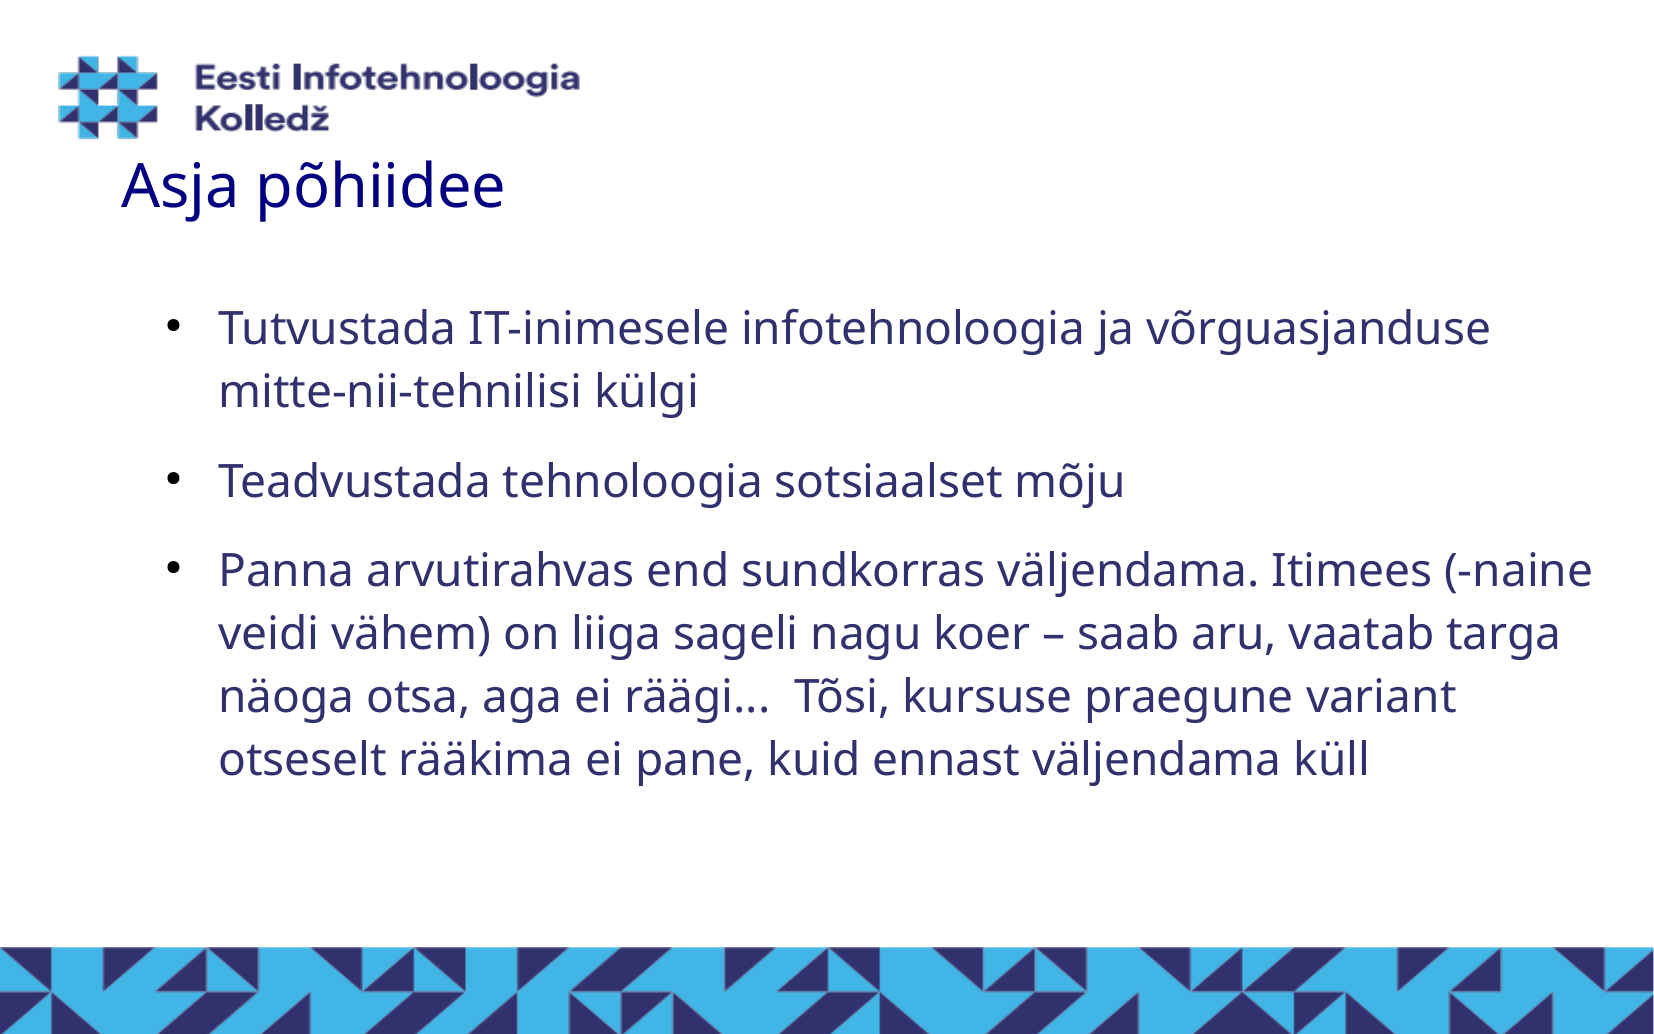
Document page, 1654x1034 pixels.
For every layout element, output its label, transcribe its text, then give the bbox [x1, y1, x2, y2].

title Asja põhiidee [121, 95, 1533, 272]
list Tutvustada IT-inimesele infotehnoloogia ja võrguasjanduse mitte-nii-tehnilisi külgi Teadvustada tehnoloogia sotsiaalset mõju Panna arvutirahvas end sundkorras väljendama. Itimees (-naine veidi vähem) on liiga sageli nagu koer – saab aru, vaatab targa näoga otsa, aga ei räägi... Tõsi, kursuse praegune variant otseselt rääkima ei pane, kuid ennast väljendama küll [147, 295, 1595, 916]
